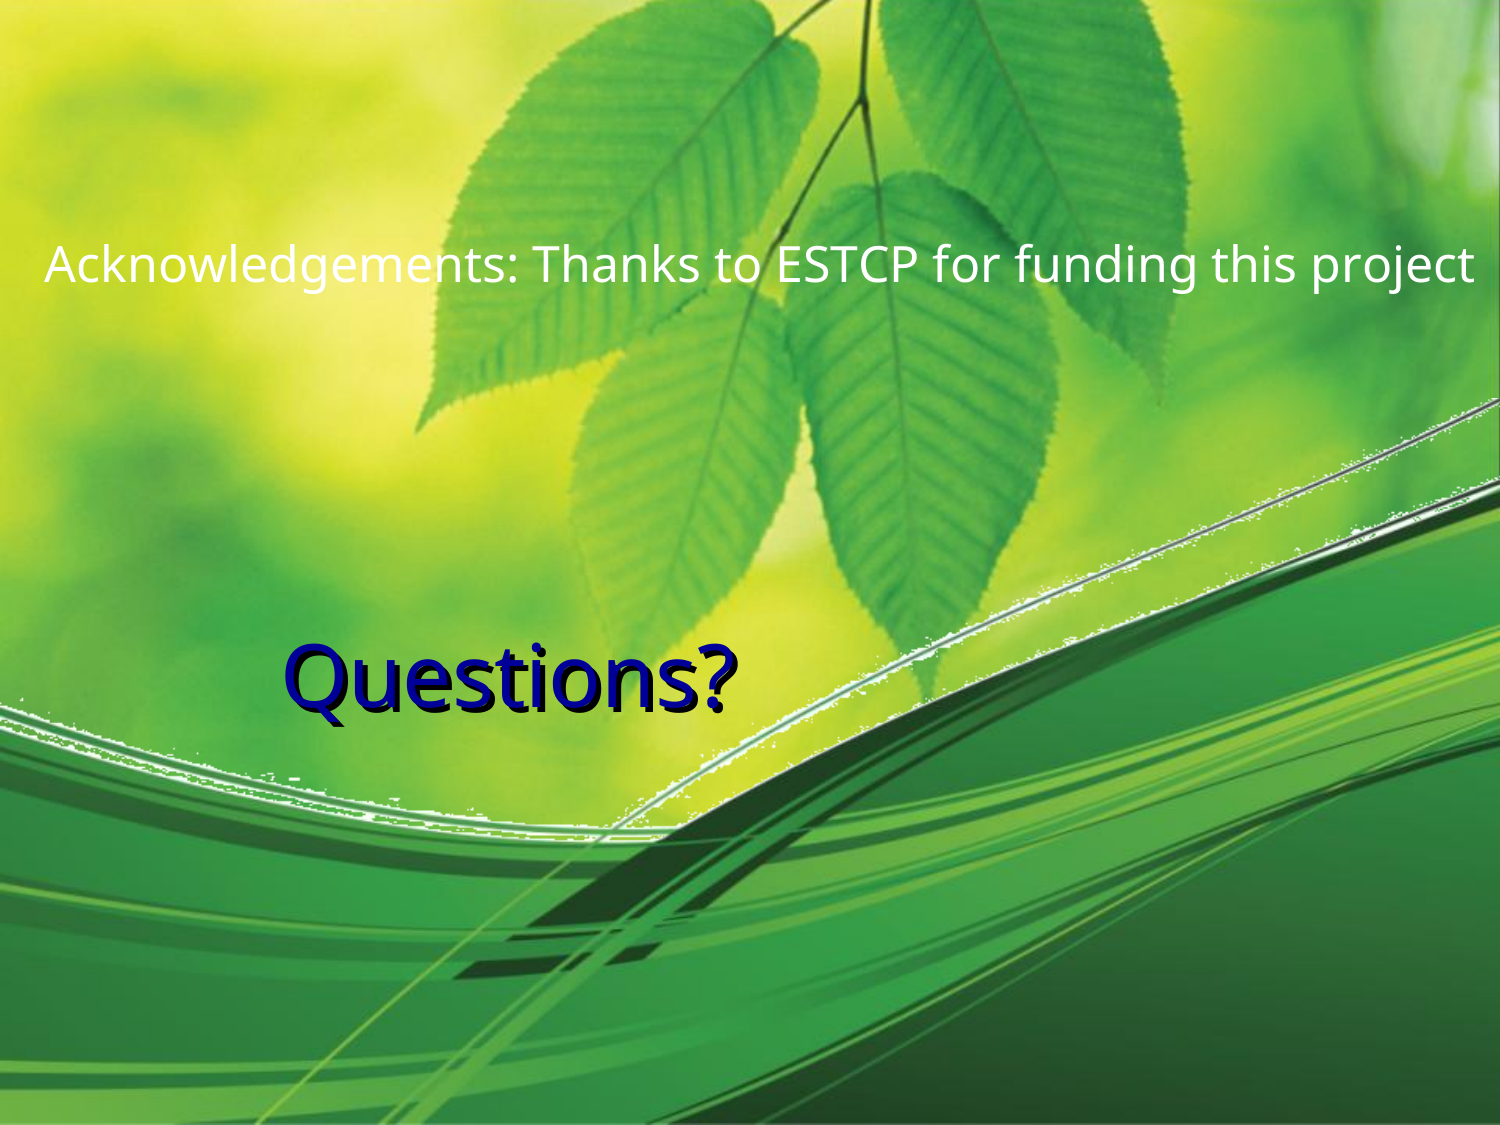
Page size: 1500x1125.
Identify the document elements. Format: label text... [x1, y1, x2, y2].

text_box Acknowledgements: Thanks to ESTCP for funding this project [29, 224, 1492, 301]
text_box Questions? [0, 612, 751, 733]
picture [0, 0, 1500, 1125]
